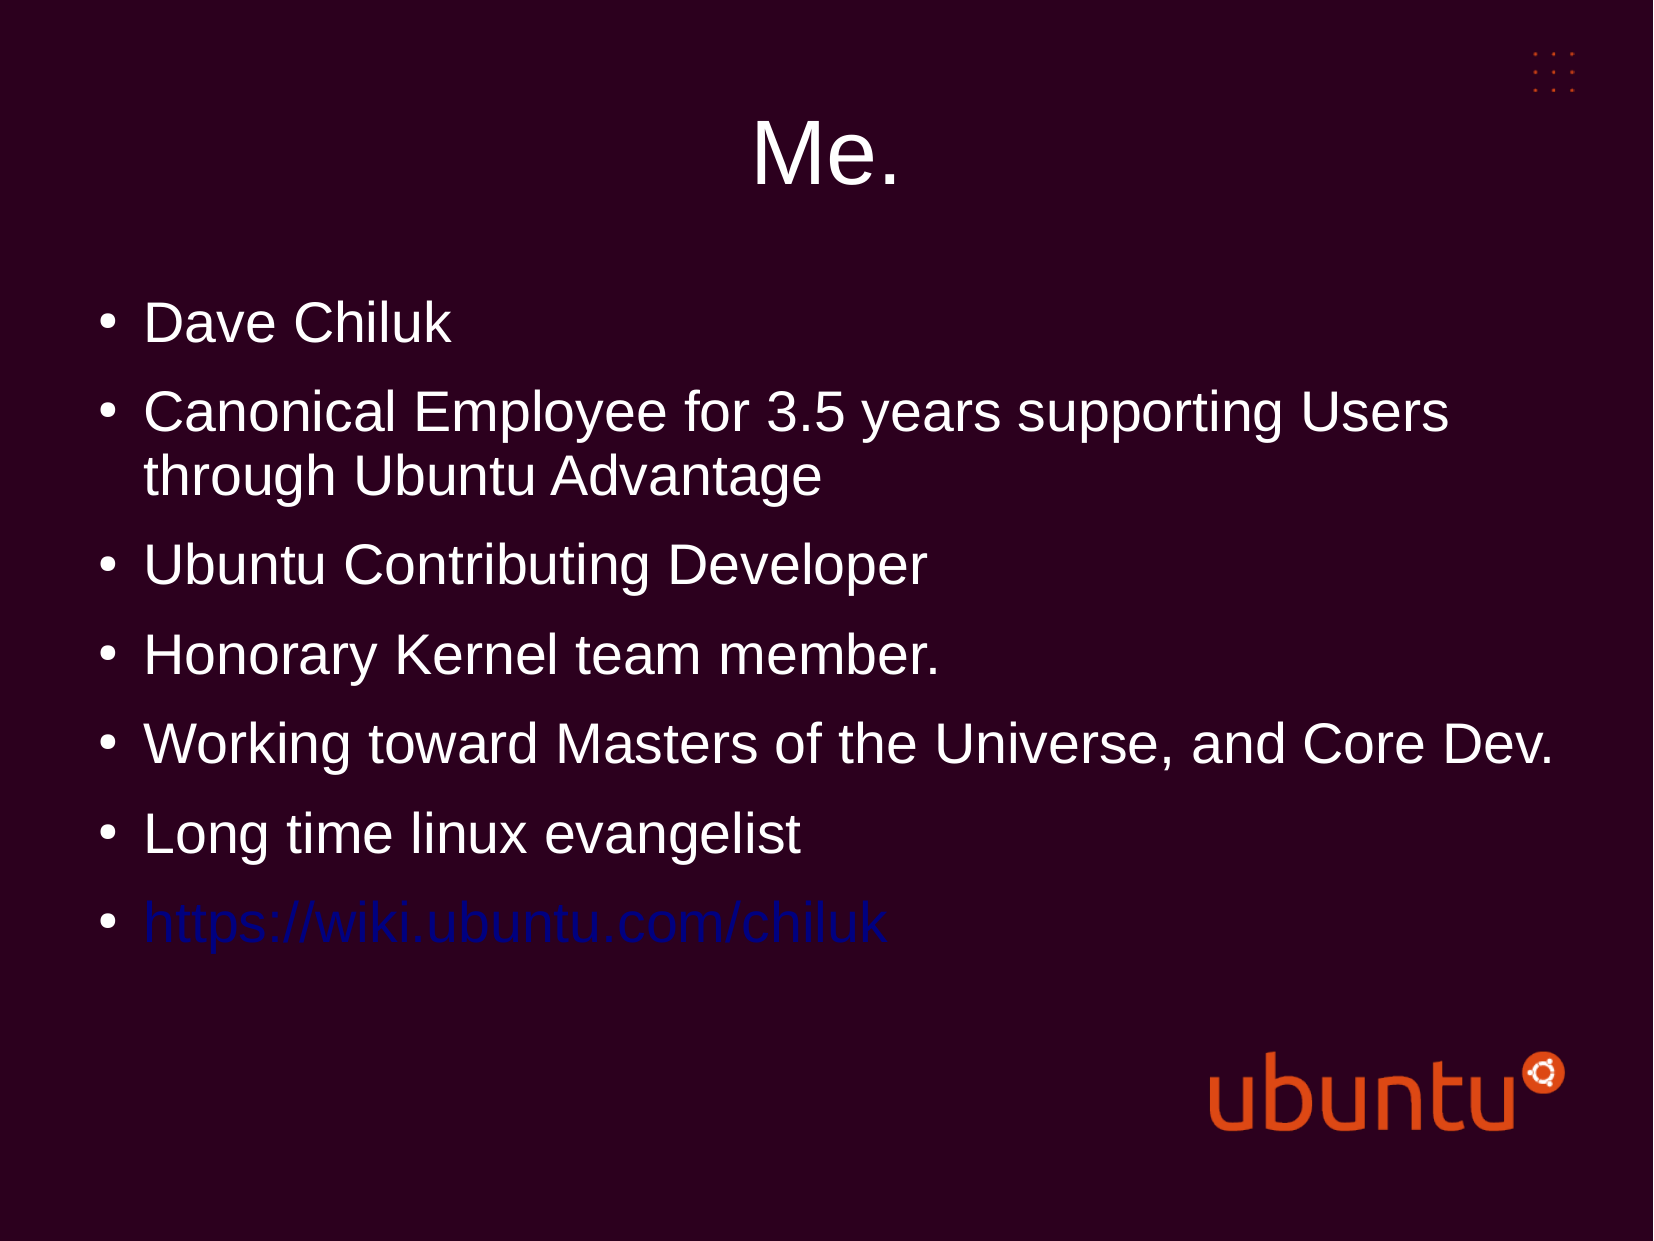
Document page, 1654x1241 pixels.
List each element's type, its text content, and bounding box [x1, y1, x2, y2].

picture [1121, 960, 1653, 1223]
picture [1571, 49, 1575, 94]
title Me. [82, 49, 1571, 257]
list Dave Chiluk Canonical Employee for 3.5 years supporting Users through Ubuntu Advantage Ubuntu Contributing Developer Honorary Kernel team member. Working toward Masters of the Universe, and Core Dev. Long time linux evangelist https://wiki.ubuntu.com/chiluk [82, 290, 1571, 1010]
